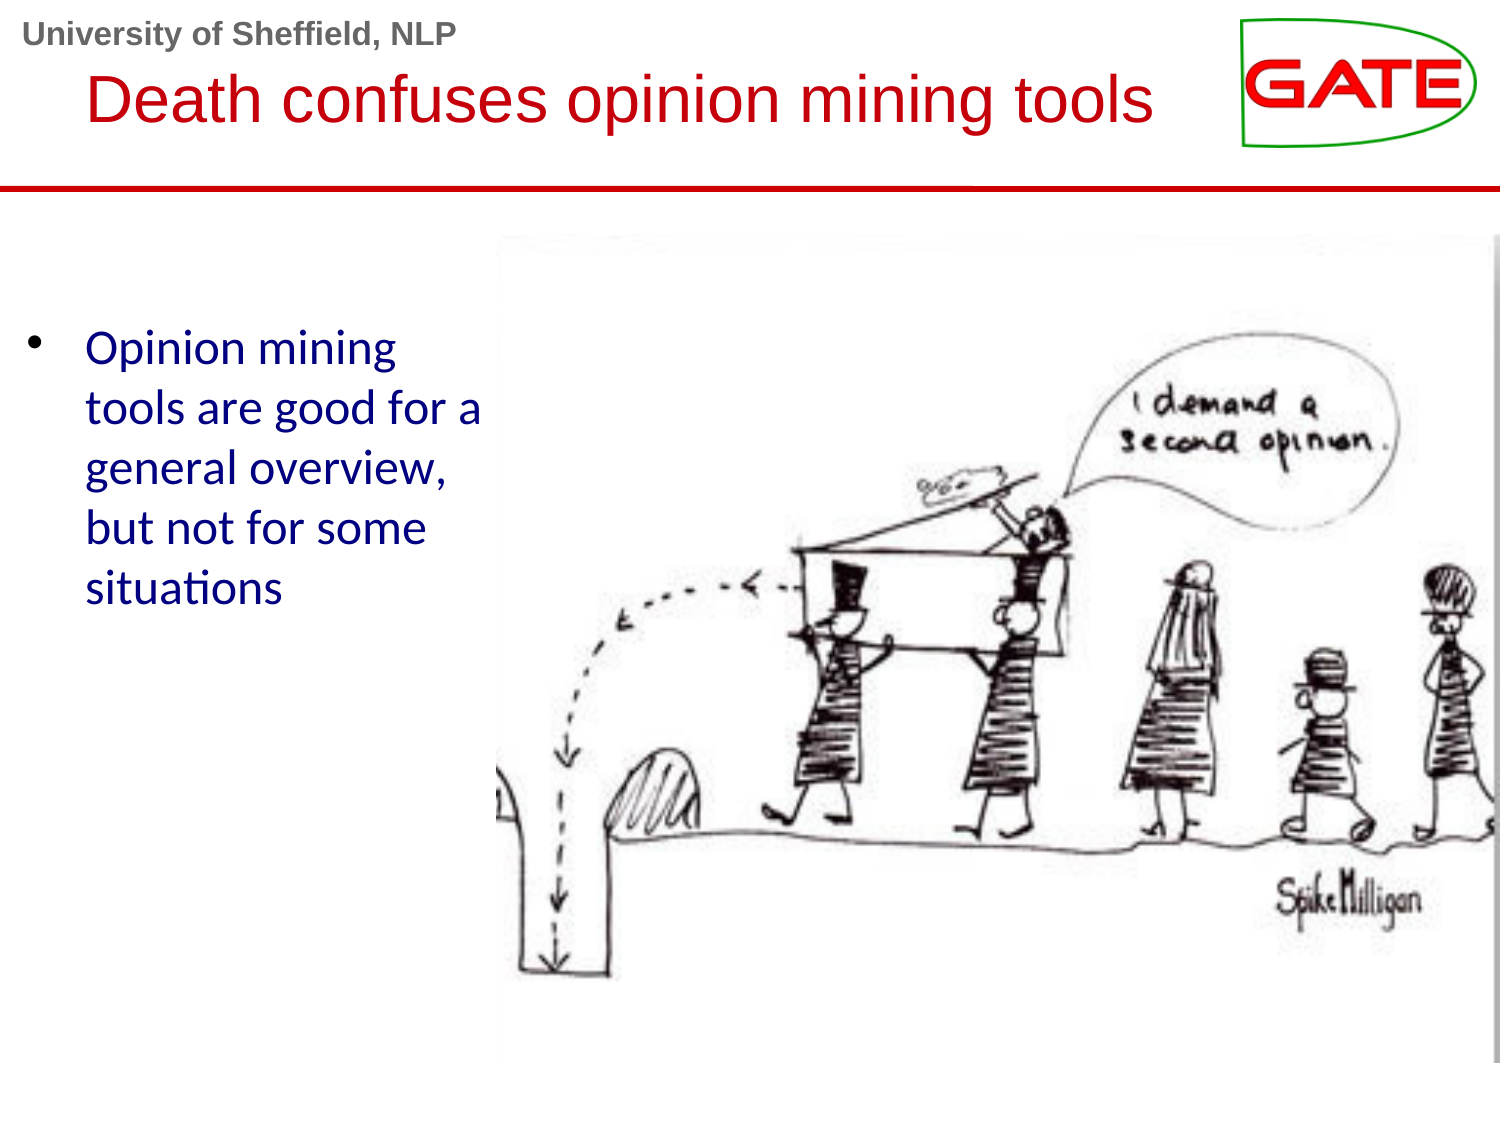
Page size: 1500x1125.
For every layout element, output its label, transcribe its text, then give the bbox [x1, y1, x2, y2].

picture [496, 234, 1500, 1063]
text_box Opinion mining tools are good for a general overview, but not for some situations [11, 307, 496, 957]
picture [1240, 18, 1477, 148]
title Death confuses opinion mining tools [70, 35, 1421, 166]
